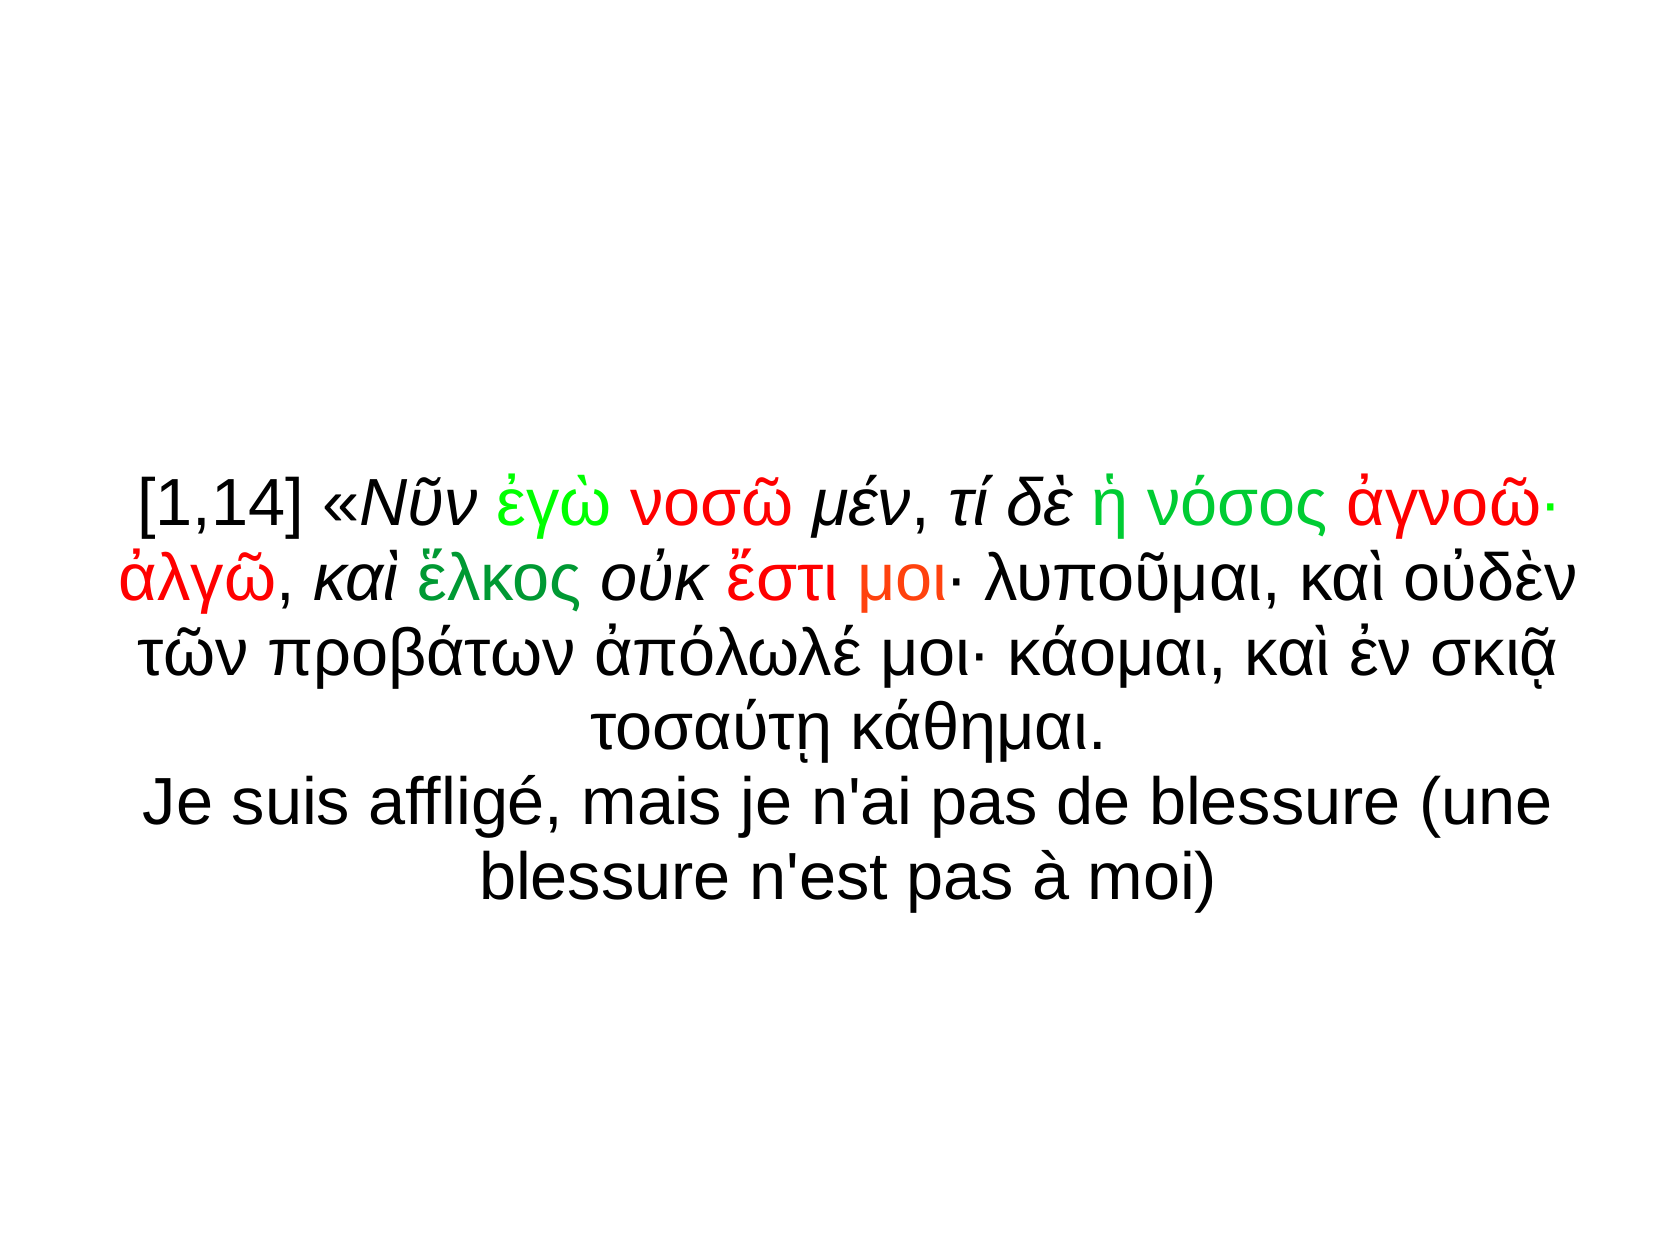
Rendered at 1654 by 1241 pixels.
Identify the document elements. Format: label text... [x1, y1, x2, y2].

subtitle [1,14] «Νῦν ἐγὼ νοσῶ μέν, τί δὲ ἡ νόσος ἀγνοῶ· ἀλγῶ, καὶ ἕλκος οὐκ ἔστι μοι· λυποῦμαι, καὶ οὐδὲν τῶν προβάτων ἀπόλωλέ μοι· κάομαι, καὶ ἐν σκιᾷ τοσαύτῃ κάθημαι. Je suis affligé, mais je n'ai pas de blessure (une blessure n'est pas à moi) [104, 465, 1593, 1241]
table_header [836, 45, 1593, 397]
table_header [81, 45, 836, 397]
